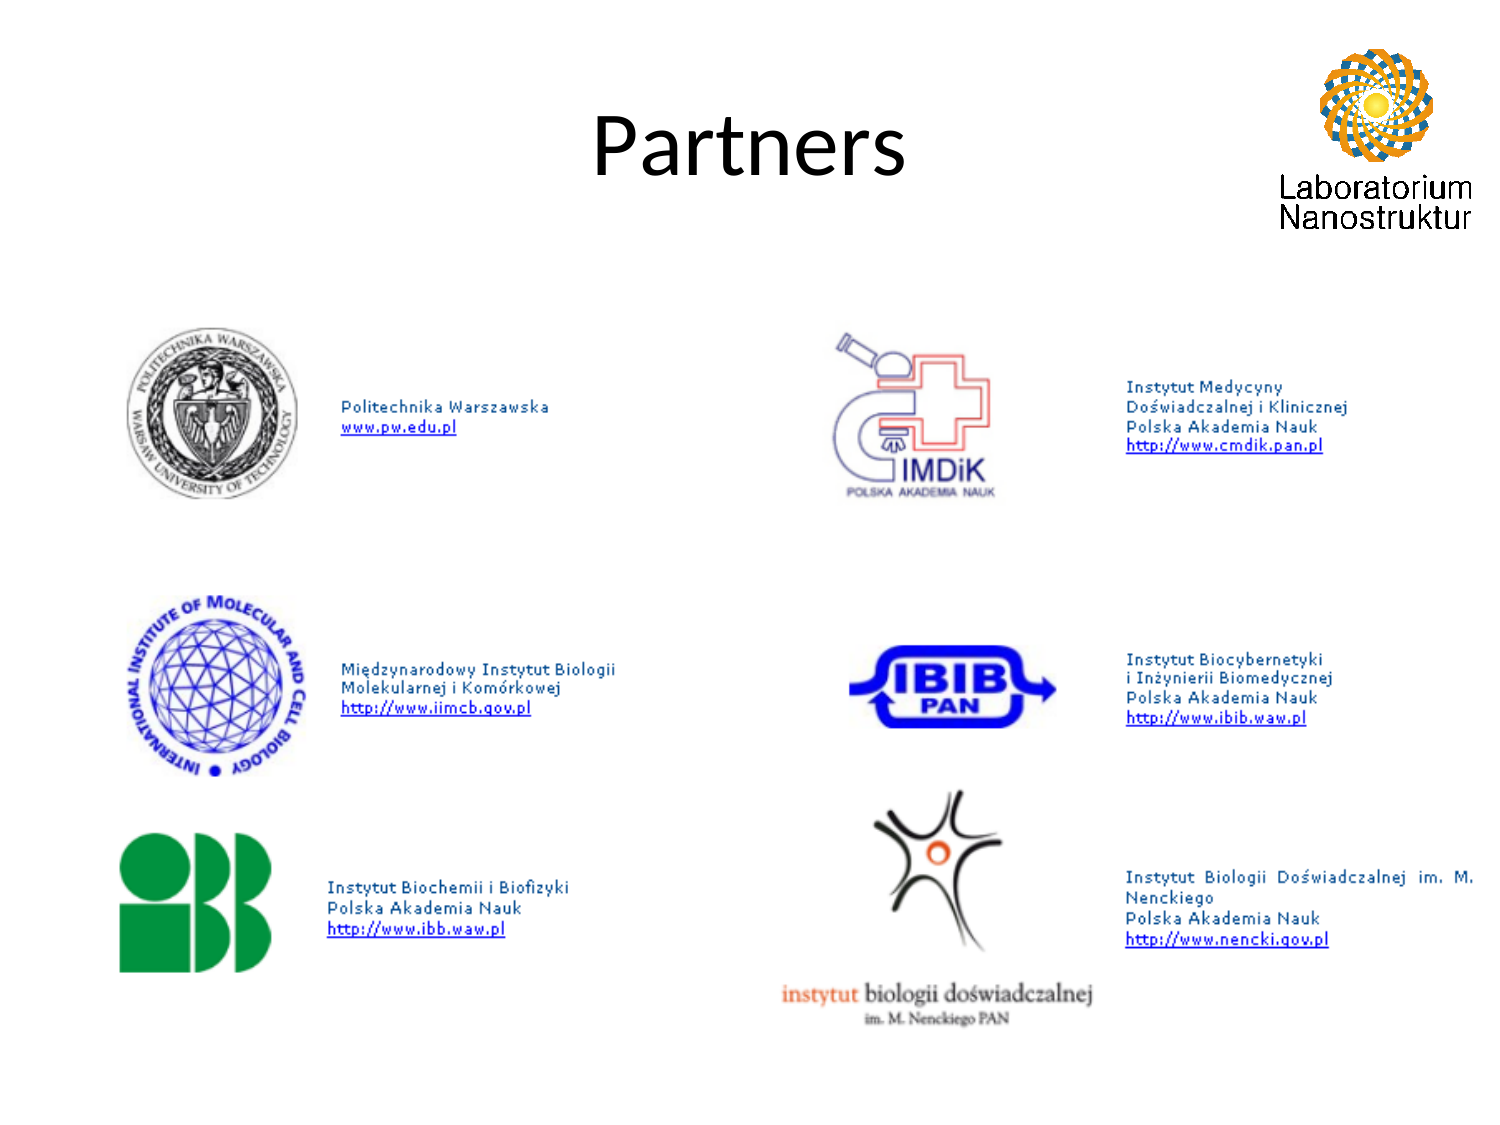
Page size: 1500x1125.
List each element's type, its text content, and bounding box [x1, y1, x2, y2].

picture [1281, 49, 1471, 229]
picture [56, 290, 1496, 1059]
title Partners [75, 20, 1426, 257]
